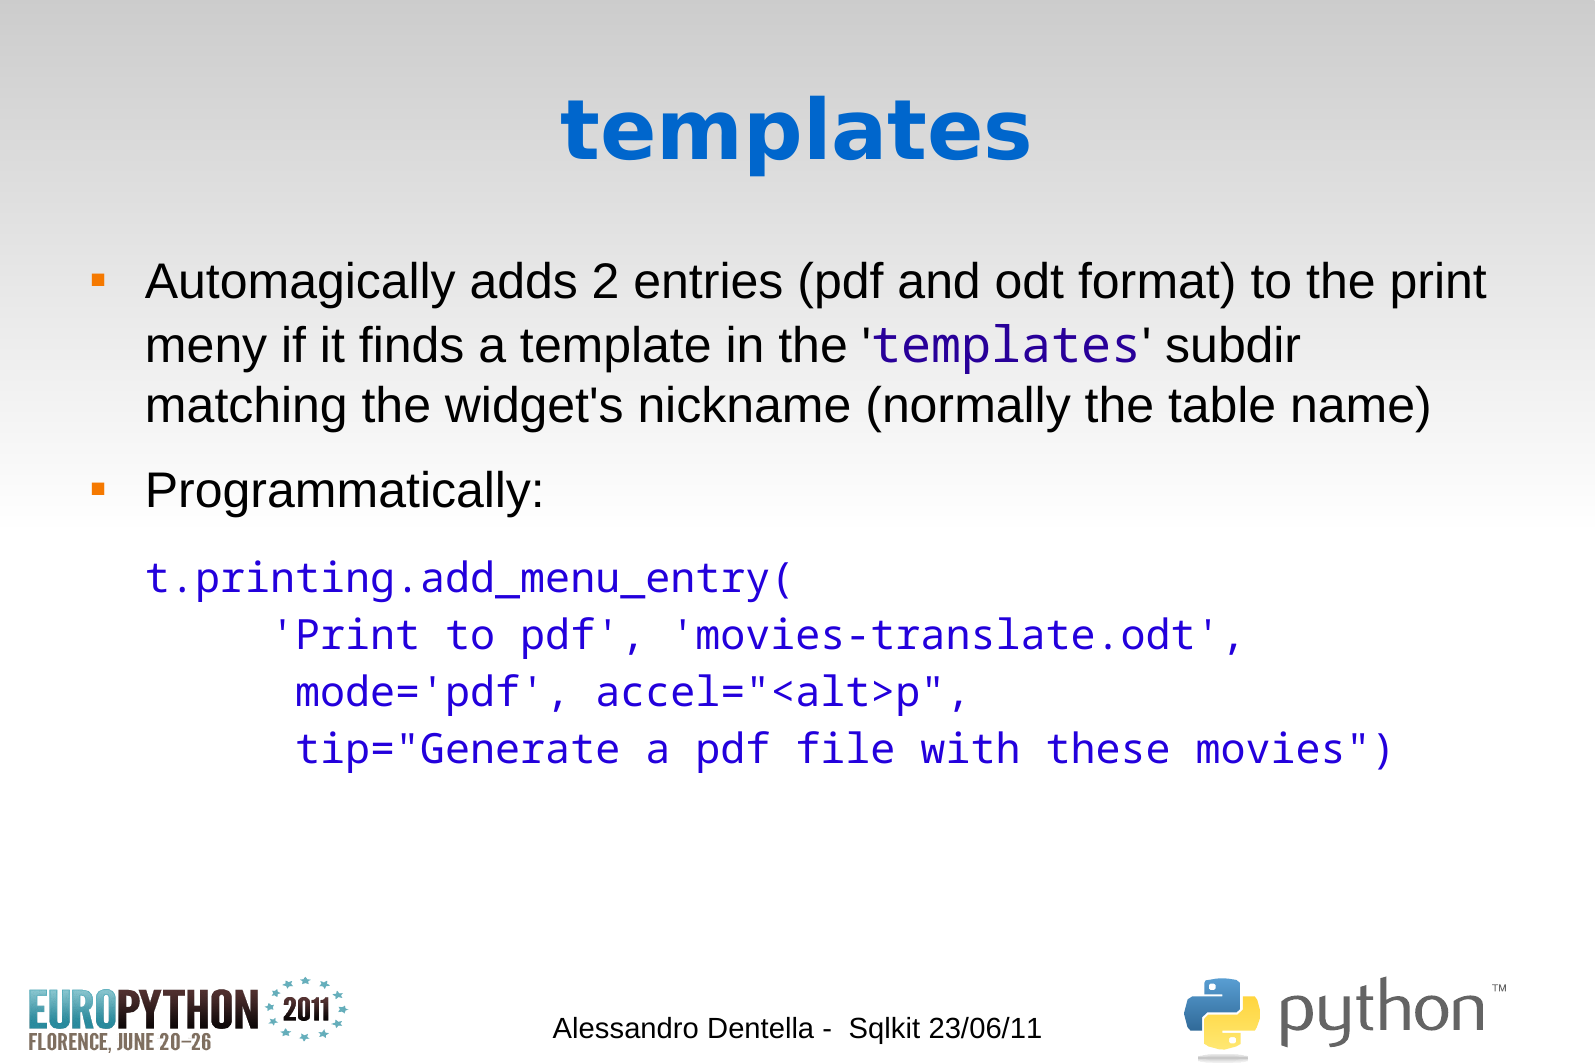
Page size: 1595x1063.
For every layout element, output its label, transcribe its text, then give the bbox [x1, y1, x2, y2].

picture [29, 974, 355, 1058]
list Automagically adds 2 entries (pdf and odt format) to the print meny if it finds a template in the 'templates' subdir matching the widget's nickname (normally the table name) Programmatically: t.printing.add_menu_entry( 'Print to pdf', 'movies-translate.odt', mode='pdf', accel="<alt>p", tip="Generate a pdf file with these movies") [74, 253, 1510, 940]
title templates [79, 49, 1515, 213]
